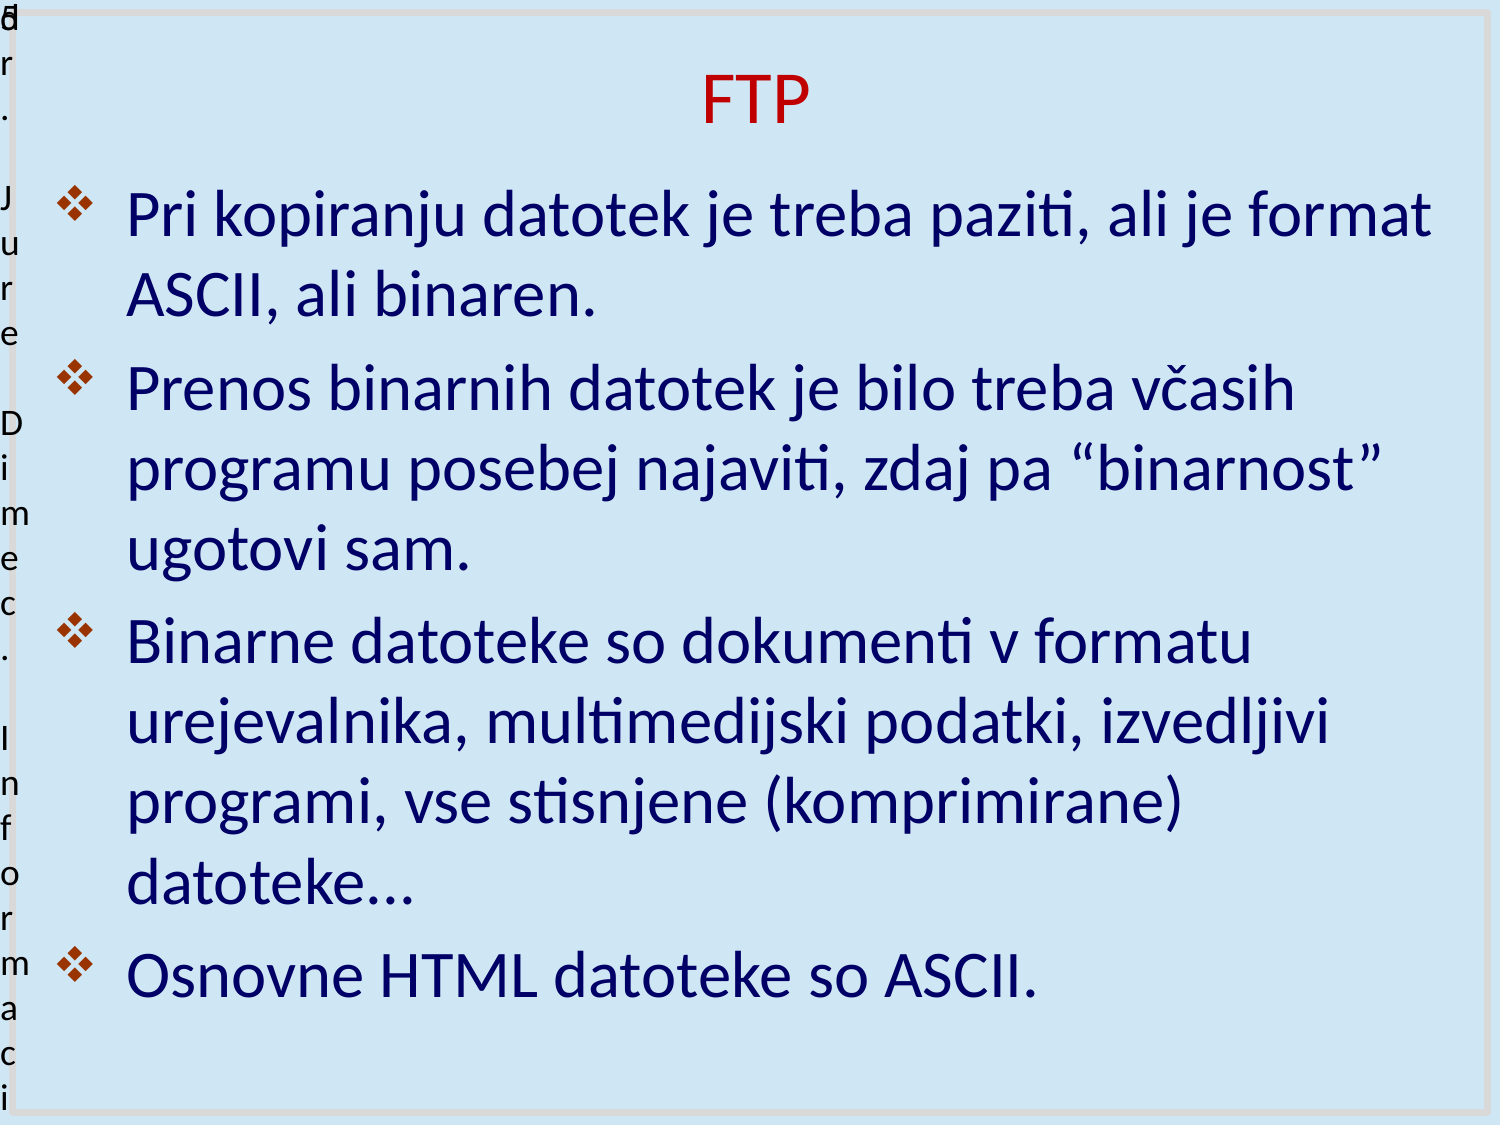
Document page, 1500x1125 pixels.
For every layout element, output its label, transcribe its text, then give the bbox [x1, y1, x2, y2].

title FTP [37, 37, 1475, 150]
list Pri kopiranju datotek je treba paziti, ali je format ASCII, ali binaren. Prenos binarnih datotek je bilo treba včasih programu posebej najaviti, zdaj pa “binarnost” ugotovi sam. Binarne datoteke so dokumenti v formatu urejevalnika, multimedijski podatki, izvedljivi programi, vse stisnjene (komprimirane) datoteke... Osnovne HTML datoteke so ASCII. [37, 162, 1475, 1050]
